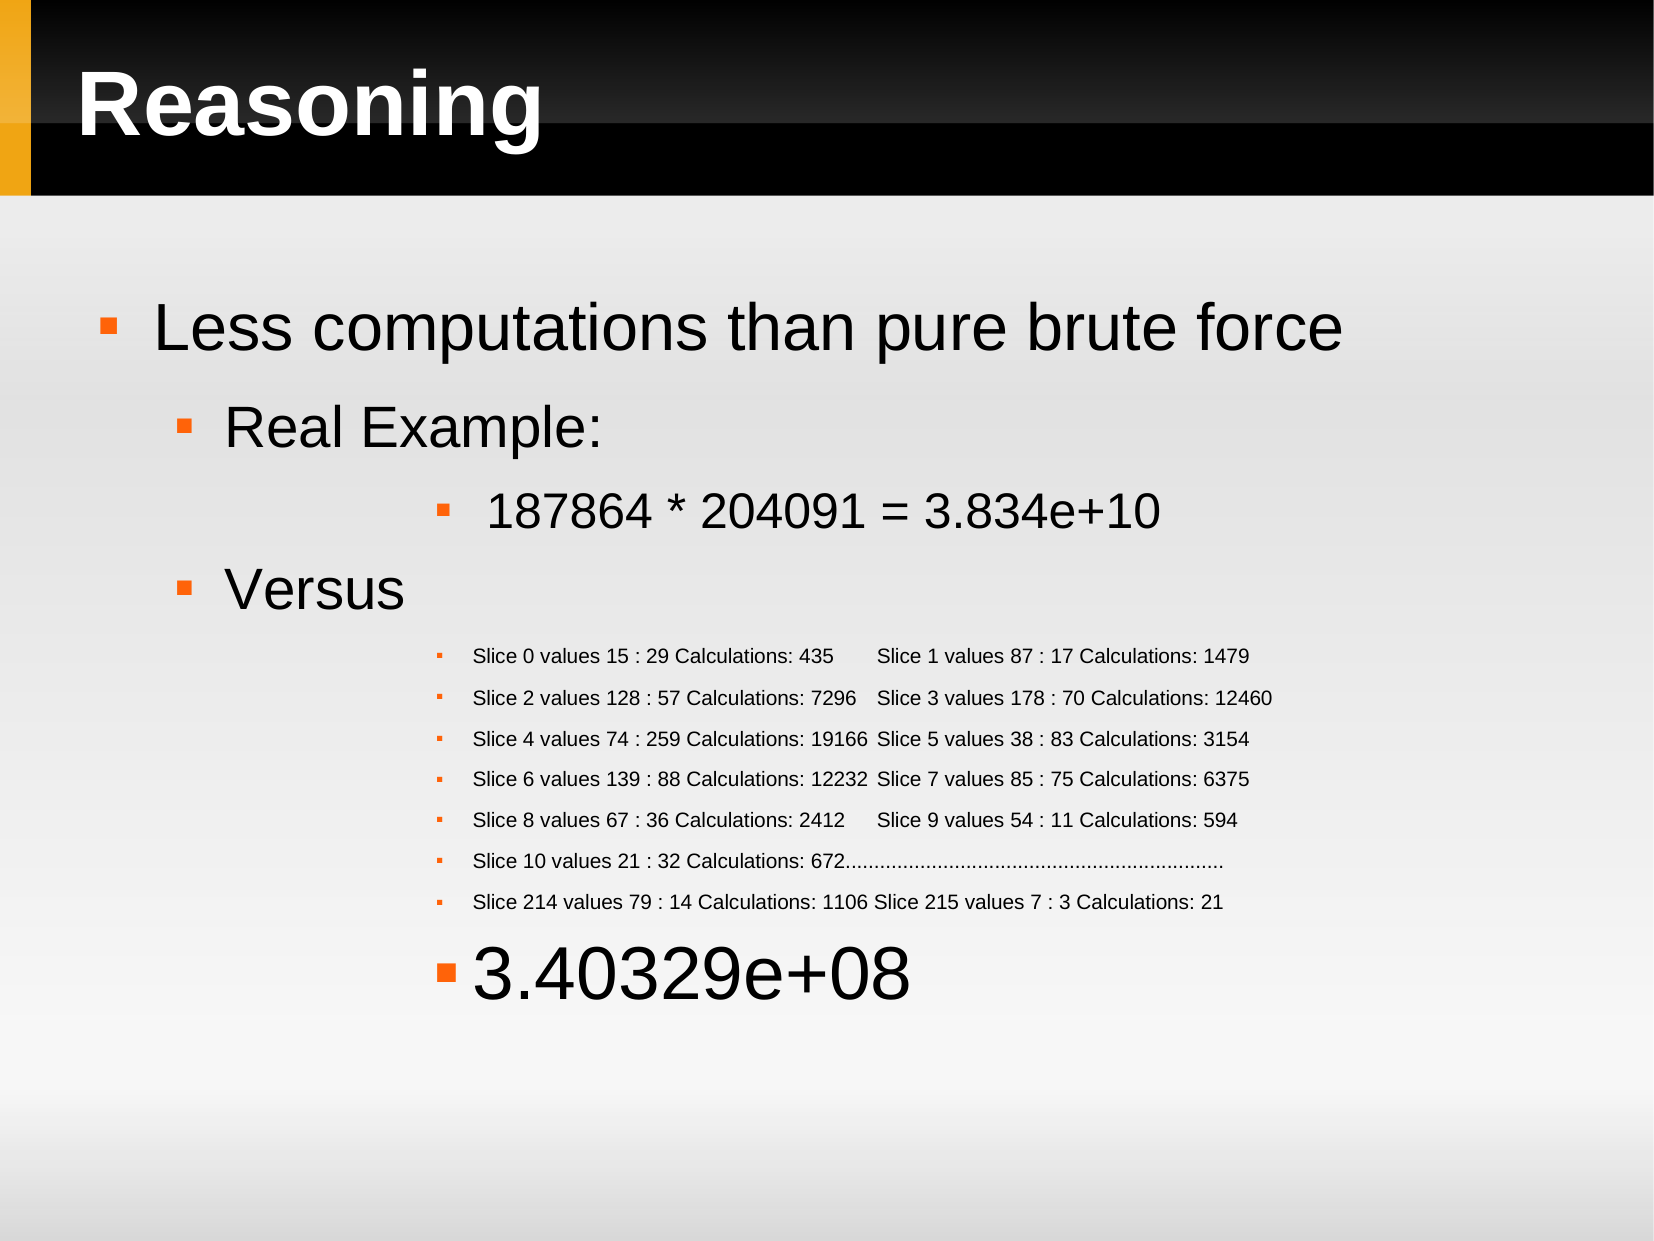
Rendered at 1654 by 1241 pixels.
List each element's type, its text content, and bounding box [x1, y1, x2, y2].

list Less computations than pure brute force Real Example: 187864 * 204091 = 3.834e+10 Versus Slice 0 values 15 : 29 Calculations: 435 Slice 1 values 87 : 17 Calculations: 1479 Slice 2 values 128 : 57 Calculations: 7296 Slice 3 values 178 : 70 Calculations: 12460 Slice 4 values 74 : 259 Calculations: 19166 Slice 5 values 38 : 83 Calculations: 3154 Slice 6 values 139 : 88 Calculations: 12232 Slice 7 values 85 : 75 Calculations: 6375 Slice 8 values 67 : 36 Calculations: 2412 Slice 9 values 54 : 11 Calculations: 594 Slice 10 values 21 : 32 Calculations: 672.................................................................. Slice 214 values 79 : 14 Calculations: 1106 Slice 215 values 7 : 3 Calculations: 21 3.40329e+08 [82, 290, 1571, 1109]
picture [0, 0, 1654, 1241]
title Reasoning [76, 7, 1565, 200]
